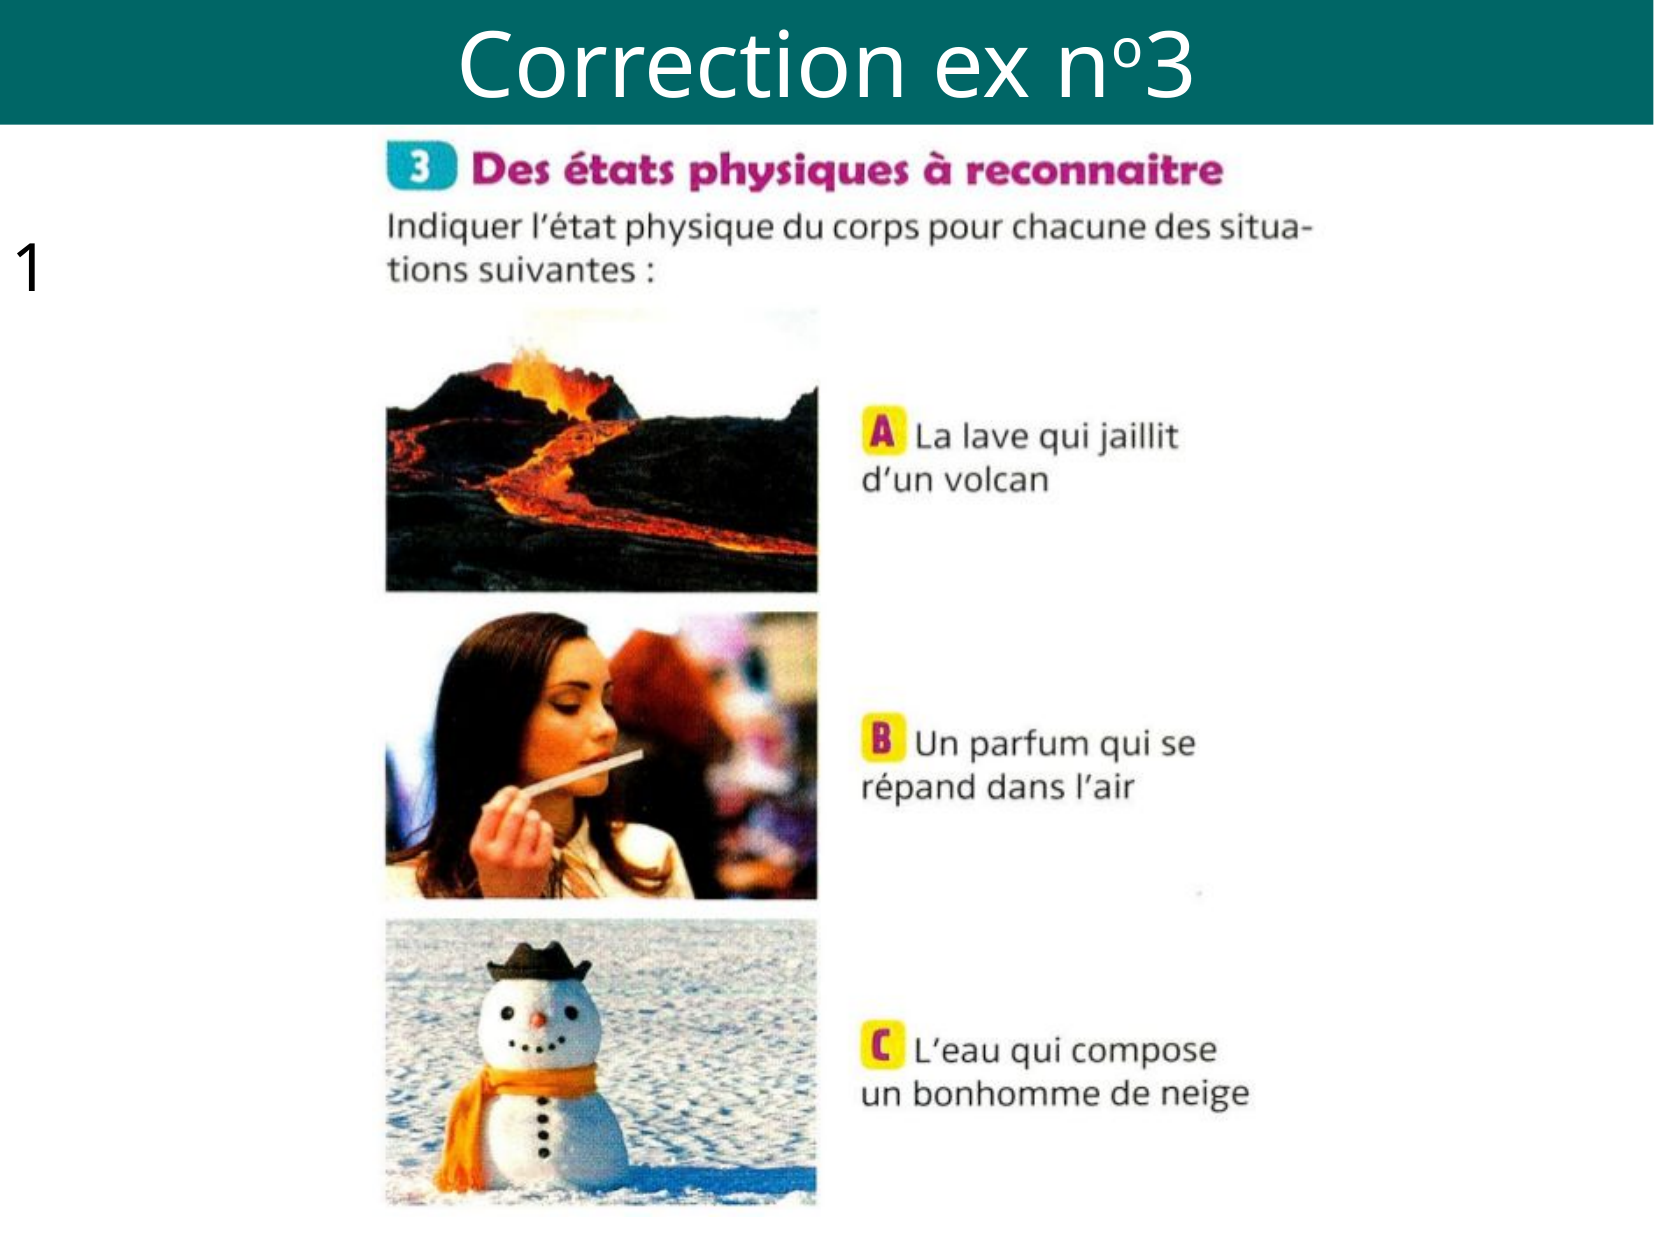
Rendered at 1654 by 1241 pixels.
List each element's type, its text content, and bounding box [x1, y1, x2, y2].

subtitle 1 [11, 129, 1642, 1229]
picture [372, 126, 1326, 1217]
title Correction ex no3 [0, 10, 1654, 114]
